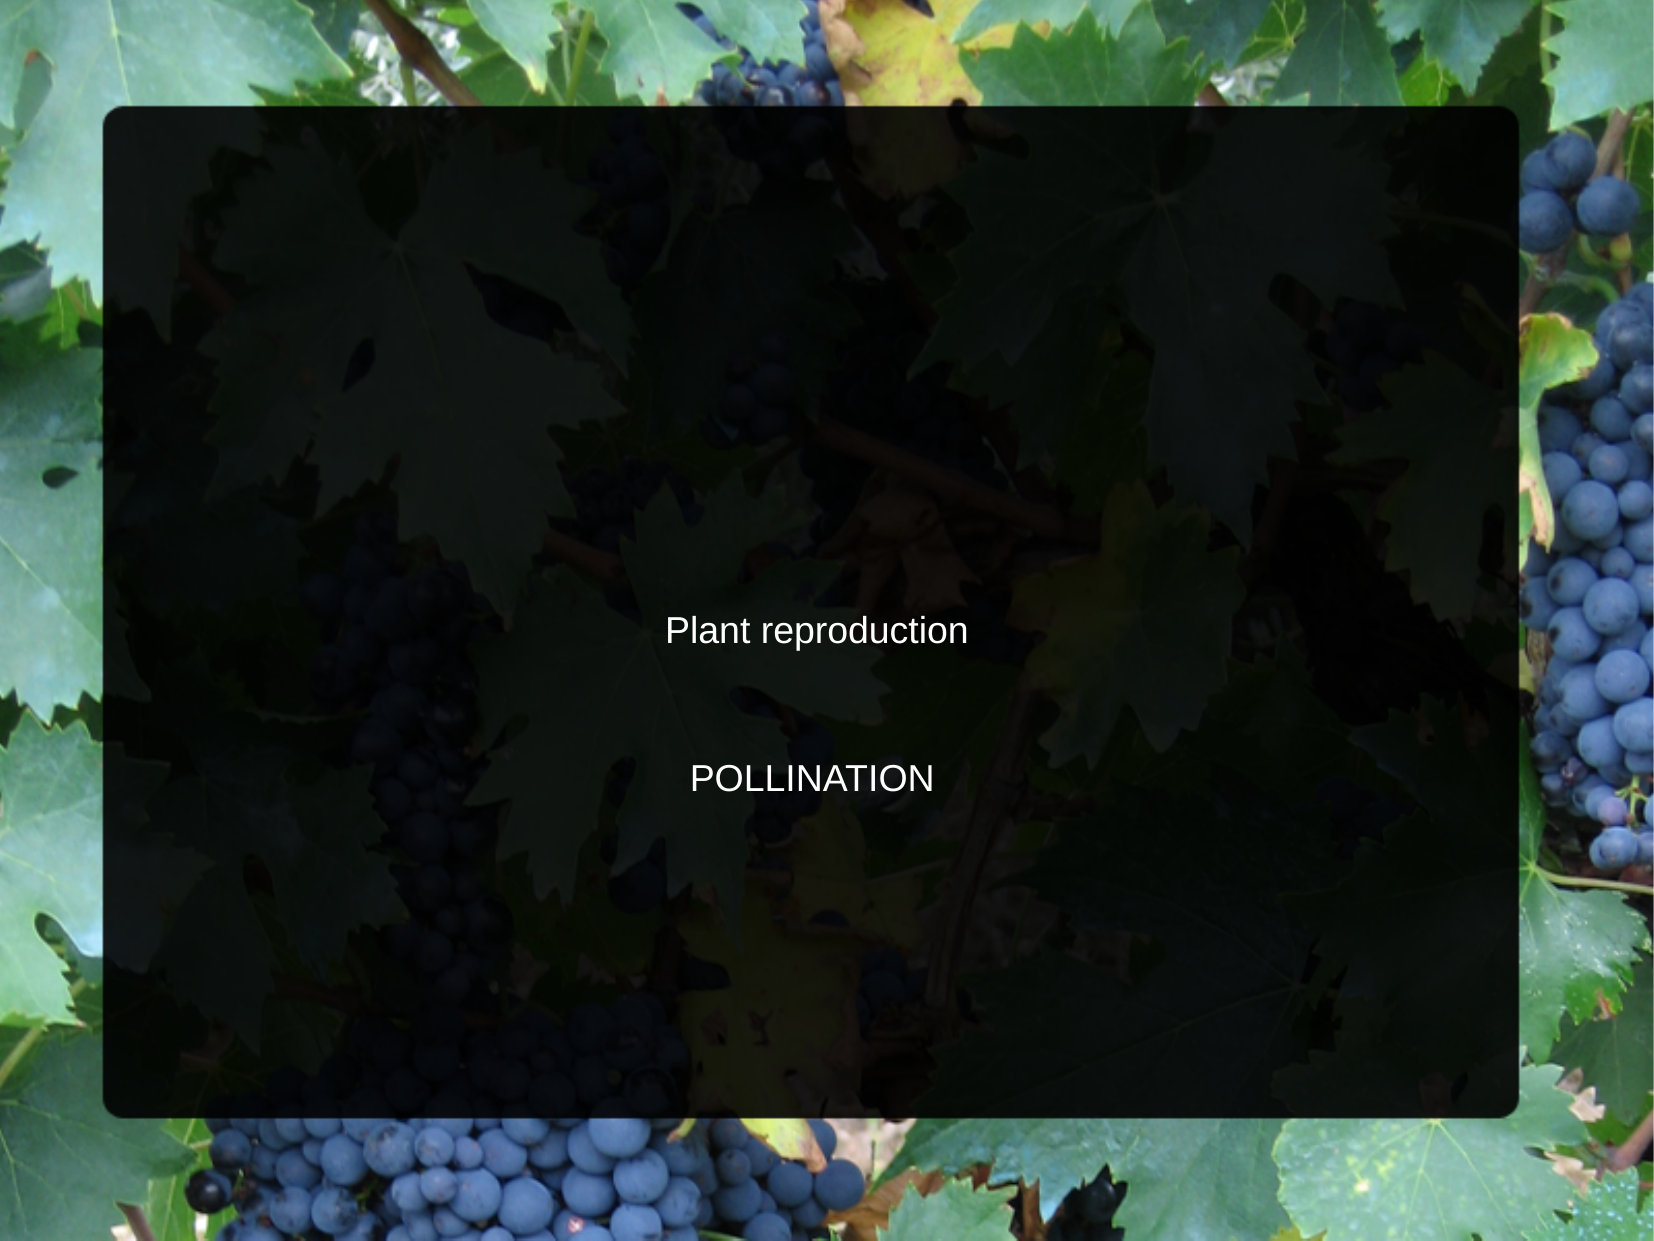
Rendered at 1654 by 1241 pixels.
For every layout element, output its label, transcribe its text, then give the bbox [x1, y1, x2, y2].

picture [0, 0, 1654, 1241]
text_box Plant reproduction [650, 602, 1022, 674]
text_box POLLINATION [675, 750, 1008, 821]
